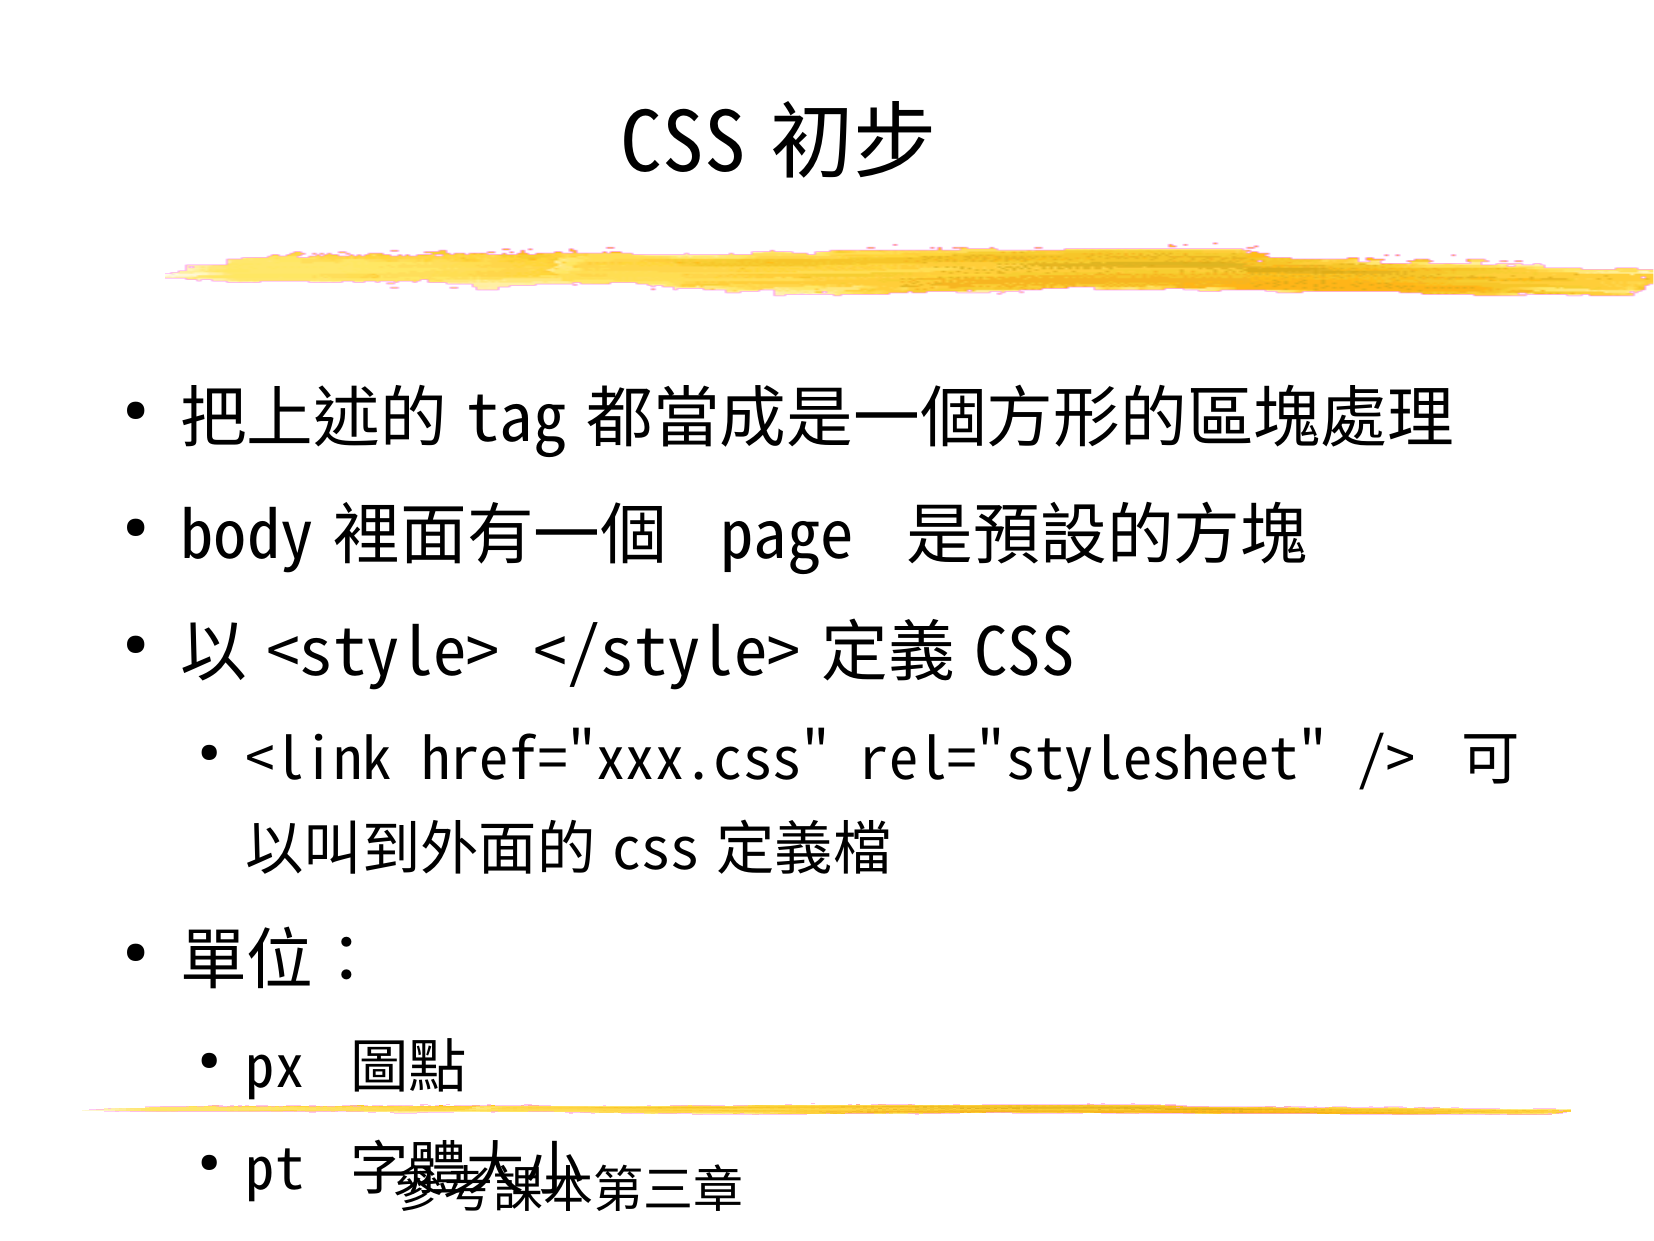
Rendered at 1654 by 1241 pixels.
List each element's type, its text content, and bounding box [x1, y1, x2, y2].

picture [165, 237, 1654, 308]
list 把上述的tag都當成是一個方形的區塊處理 body裡面有一個 page 是預設的方塊 以<style> </style>定義CSS <link href="xxx.css" rel="stylesheet" /> 可以叫到外面的css定義檔 單位： px 圖點 pt 字體大小 % 百分比 [124, 358, 1530, 1155]
text_box 參考課本第三章 [393, 1144, 744, 1198]
picture [1530, 1102, 1571, 1117]
title CSS初步 [76, 28, 1482, 235]
picture [82, 1102, 124, 1117]
